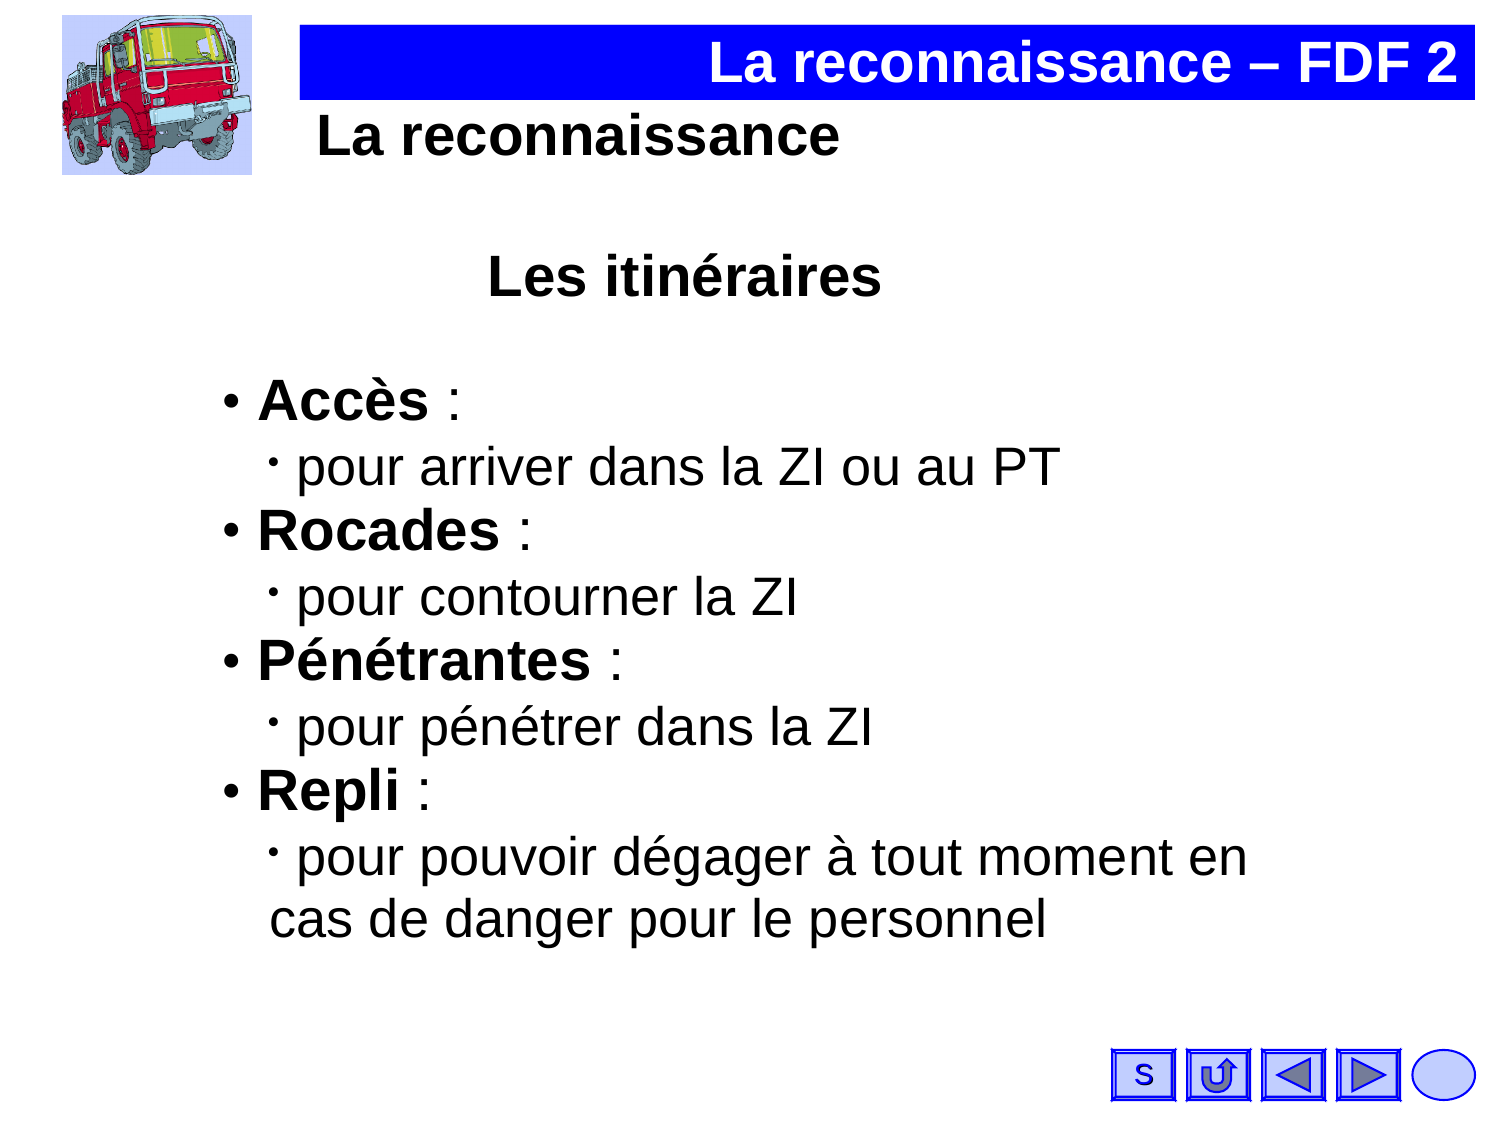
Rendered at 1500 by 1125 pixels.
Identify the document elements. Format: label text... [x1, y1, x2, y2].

text_box La reconnaissance – FDF 2 [299, 24, 1475, 100]
text_box Les itinéraires [472, 236, 916, 295]
text_box [1412, 1049, 1476, 1101]
text_box La reconnaissance [301, 95, 857, 178]
text_box Accès : pour arriver dans la ZI ou au PT Rocades : pour contourner la ZI Pénétrantes : pour pénétrer dans la ZI Repli : pour pouvoir dégager à tout moment en cas de danger pour le personnel [29, 295, 1300, 1022]
